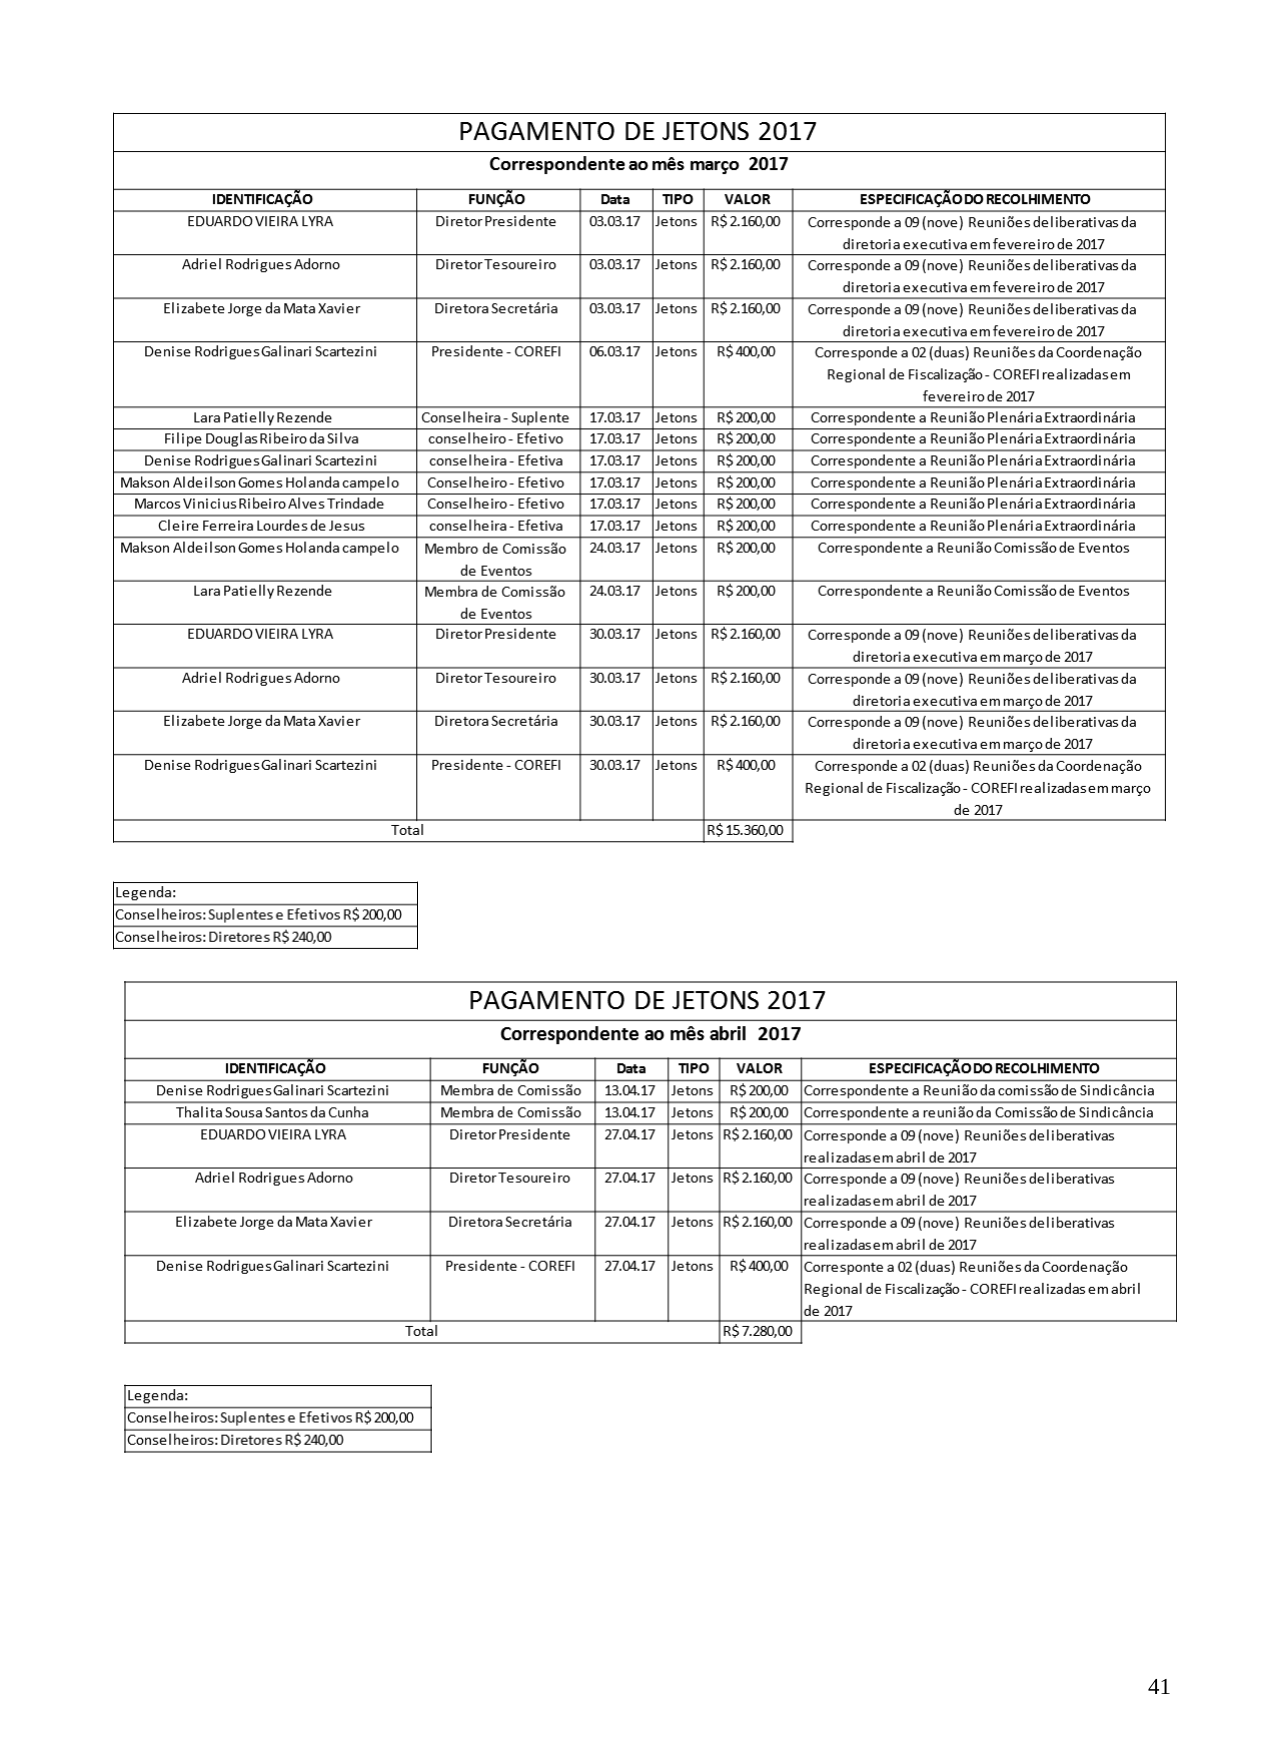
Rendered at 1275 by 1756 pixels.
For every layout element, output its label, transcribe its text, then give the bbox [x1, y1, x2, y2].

picture [124, 973, 1177, 1349]
picture [113, 106, 1166, 849]
picture [113, 878, 418, 955]
text_box 41 [1143, 1671, 1176, 1705]
picture [124, 1382, 432, 1460]
